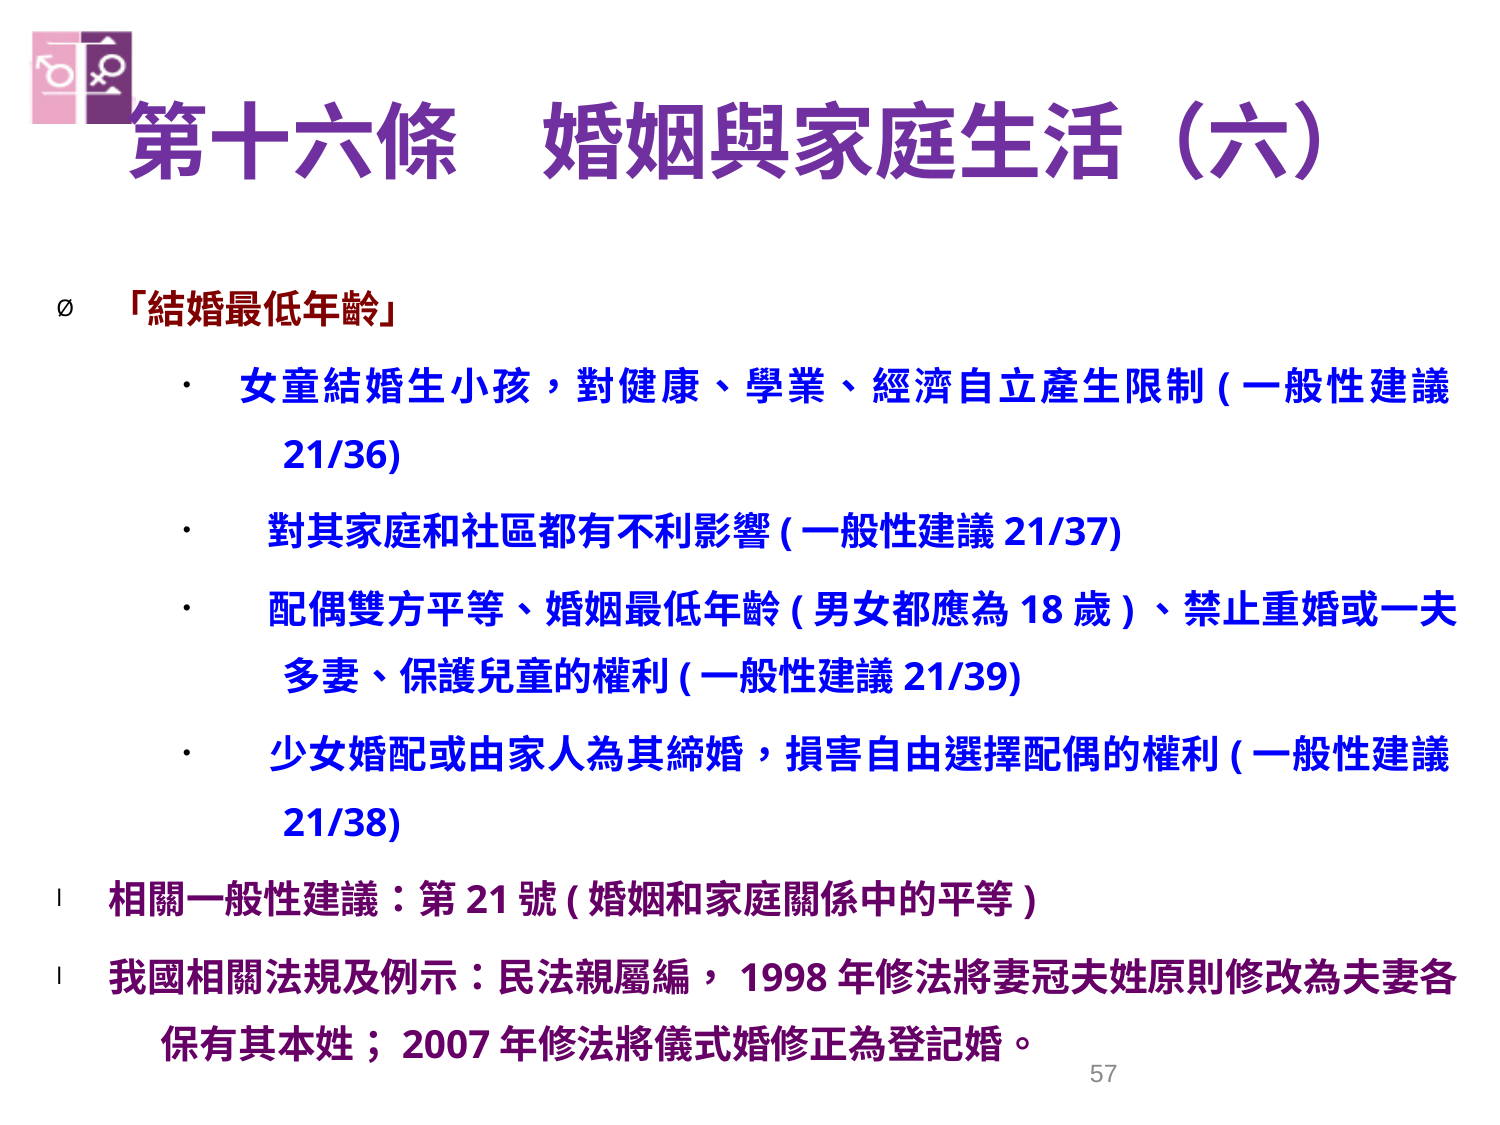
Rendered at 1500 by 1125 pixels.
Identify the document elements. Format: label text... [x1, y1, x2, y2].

text_box 57 [1074, 1042, 1426, 1103]
title 第十六條 婚姻與家庭生活（六） [75, 45, 1426, 233]
list 「結婚最低年齡」 女童結婚生小孩，對健康、學業、經濟自立產生限制(一般性建議21/36) 對其家庭和社區都有不利影響(一般性建議21/37) 配偶雙方平等、婚姻最低年齡(男女都應為18歲)、禁止重婚或一夫多妻、保護兒童的權利(一般性建議21/39) 少女婚配或由家人為其締婚，損害自由選擇配偶的權利(一般性建議21/38) 相關一般性建議：第21號(婚姻和家庭關係中的平等) 我國相關法規及例示：民法親屬編，1998年修法將妻冠夫姓原則修改為夫妻各保有其本姓；2007年修法將儀式婚修正為登記婚。 [41, 255, 1474, 1083]
